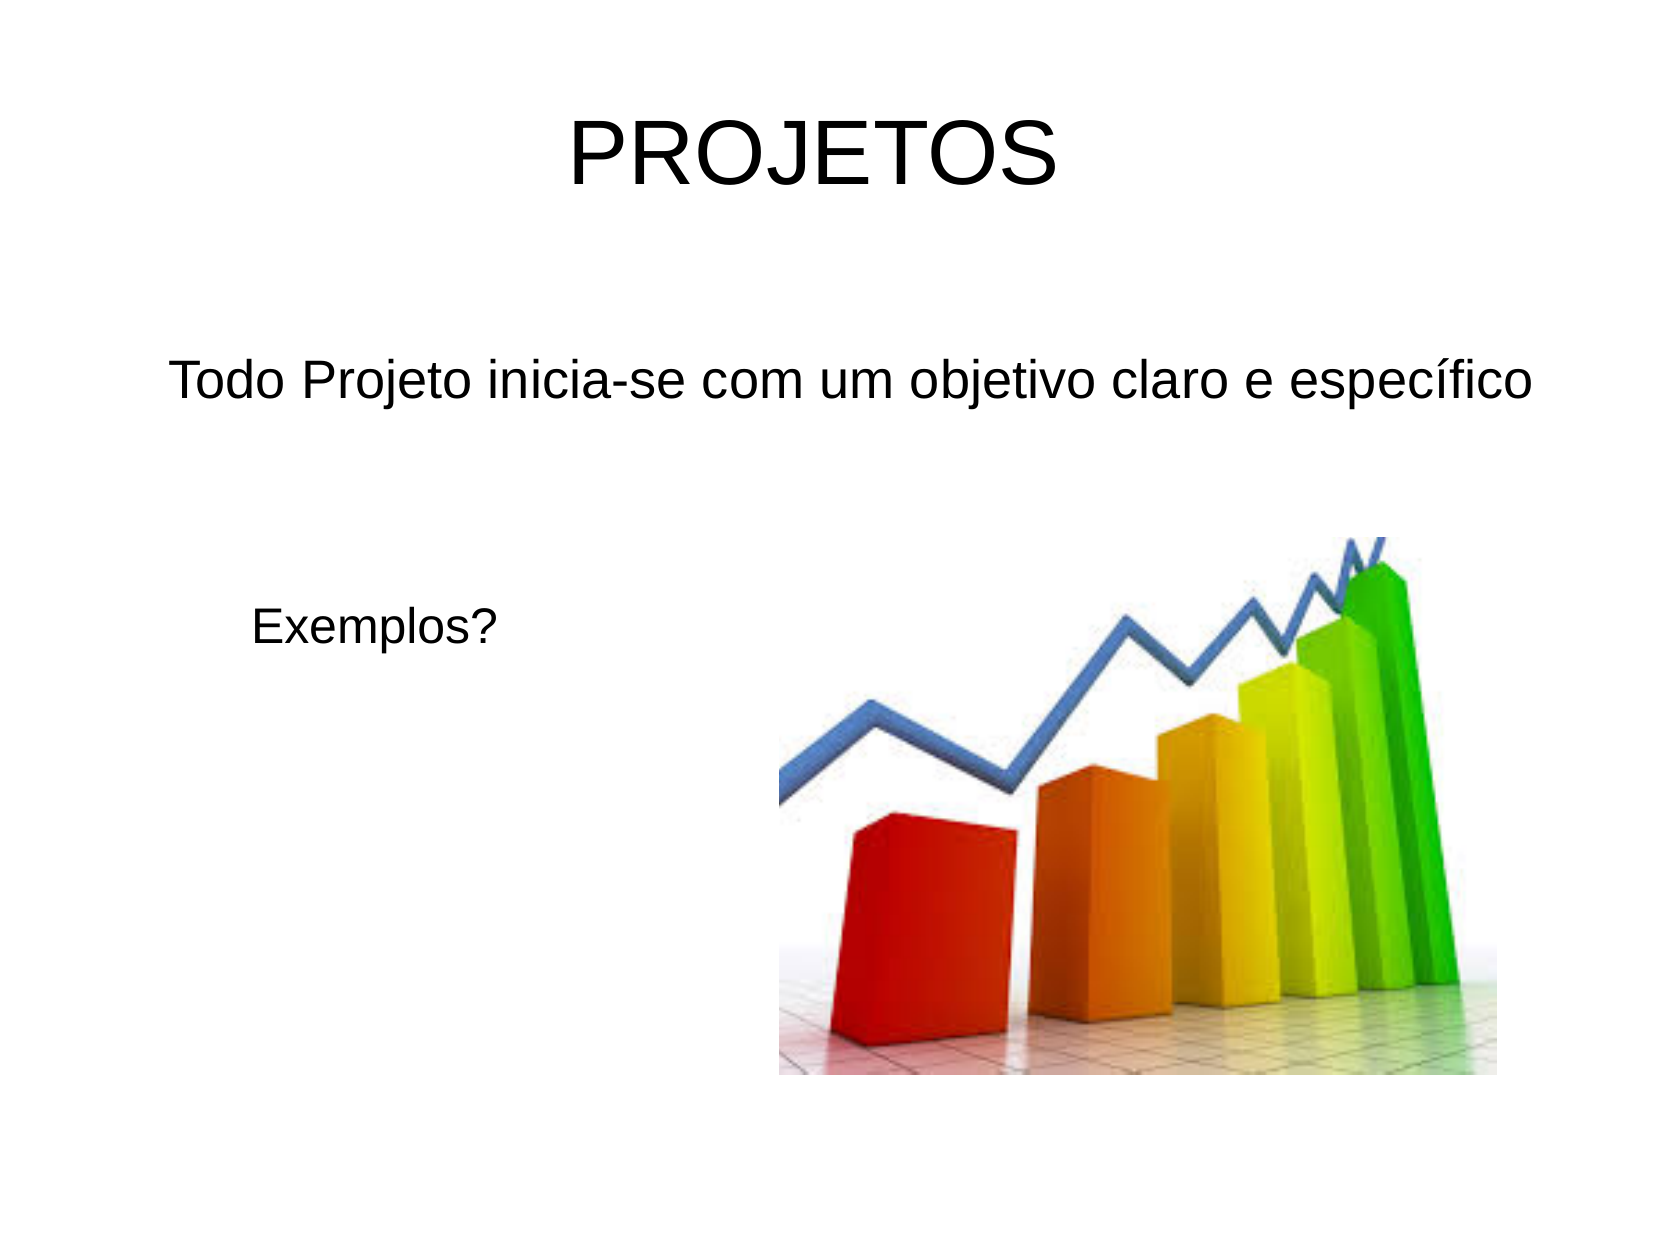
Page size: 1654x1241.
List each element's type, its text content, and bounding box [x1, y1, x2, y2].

subtitle [82, 290, 1571, 1010]
title PROJETOS [82, 49, 1571, 257]
picture [779, 537, 1497, 1075]
text_box Todo Projeto inicia-se com um objetivo claro e específico [153, 342, 1566, 418]
text_box Exemplos? [236, 590, 615, 662]
